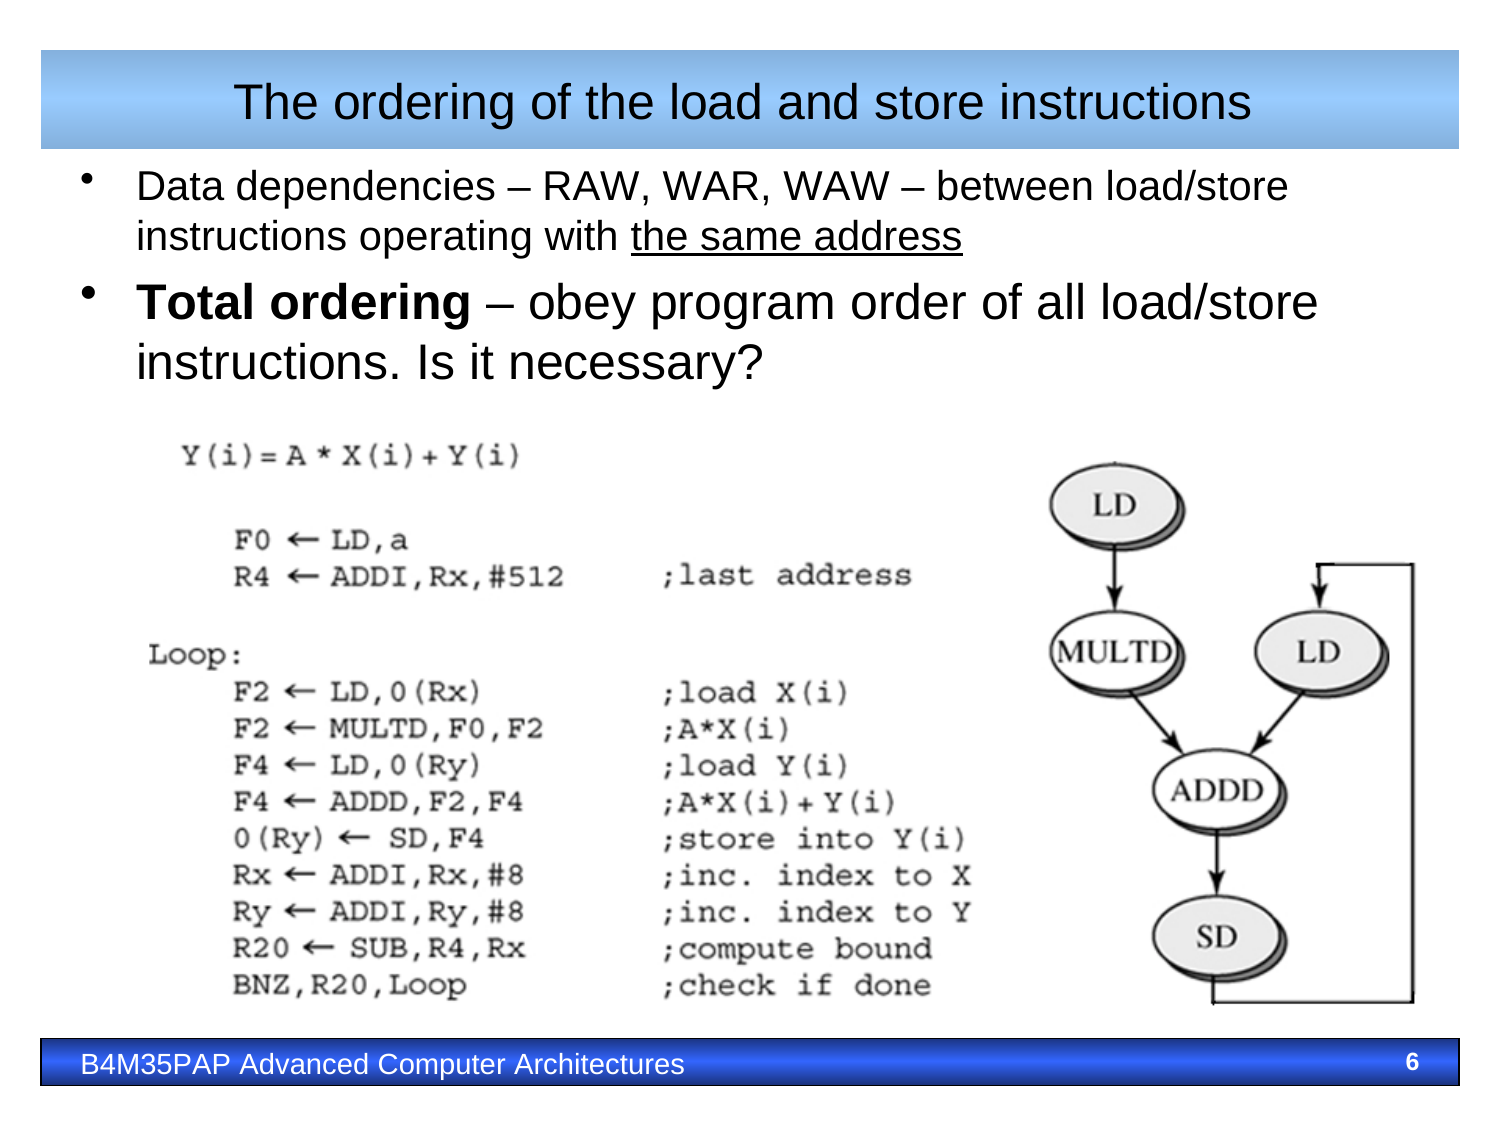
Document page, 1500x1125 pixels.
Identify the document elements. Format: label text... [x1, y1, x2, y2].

picture [148, 413, 1424, 1015]
list Data dependencies – RAW, WAR, WAW – between load/store instructions operating with the same address Total ordering – obey program order of all load/store instructions. Is it necessary? [64, 151, 1436, 979]
title The ordering of the load and store instructions [41, 50, 1459, 149]
